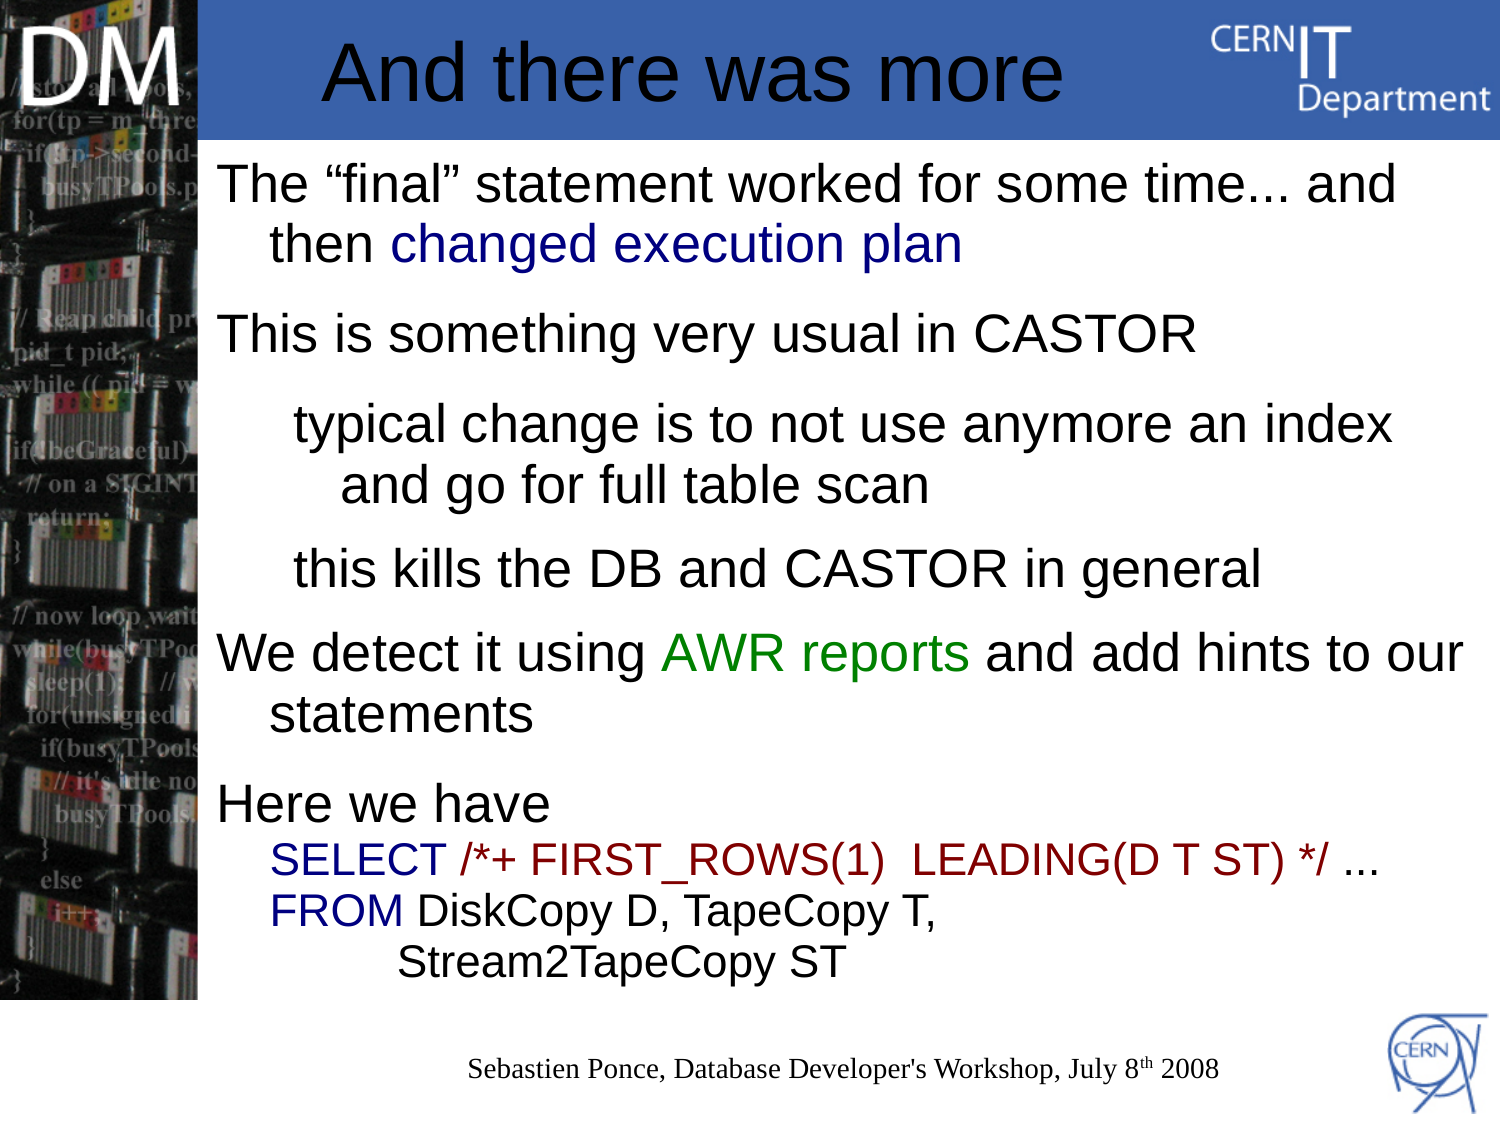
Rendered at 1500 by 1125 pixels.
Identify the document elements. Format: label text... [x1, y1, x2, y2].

title And there was more [187, 0, 1201, 138]
picture [1201, 0, 1500, 138]
list The “final” statement worked for some time... and then changed execution plan This is something very usual in CASTOR typical change is to not use anymore an index and go for full table scan this kills the DB and CASTOR in general We detect it using AWR reports and add hints to our statements Here we have SELECT /*+ FIRST_ROWS(1) LEADING(D T ST) */ ... FROM DiskCopy D, TapeCopy T, Stream2TapeCopy ST [183, 138, 1500, 1024]
picture [1387, 1024, 1489, 1114]
